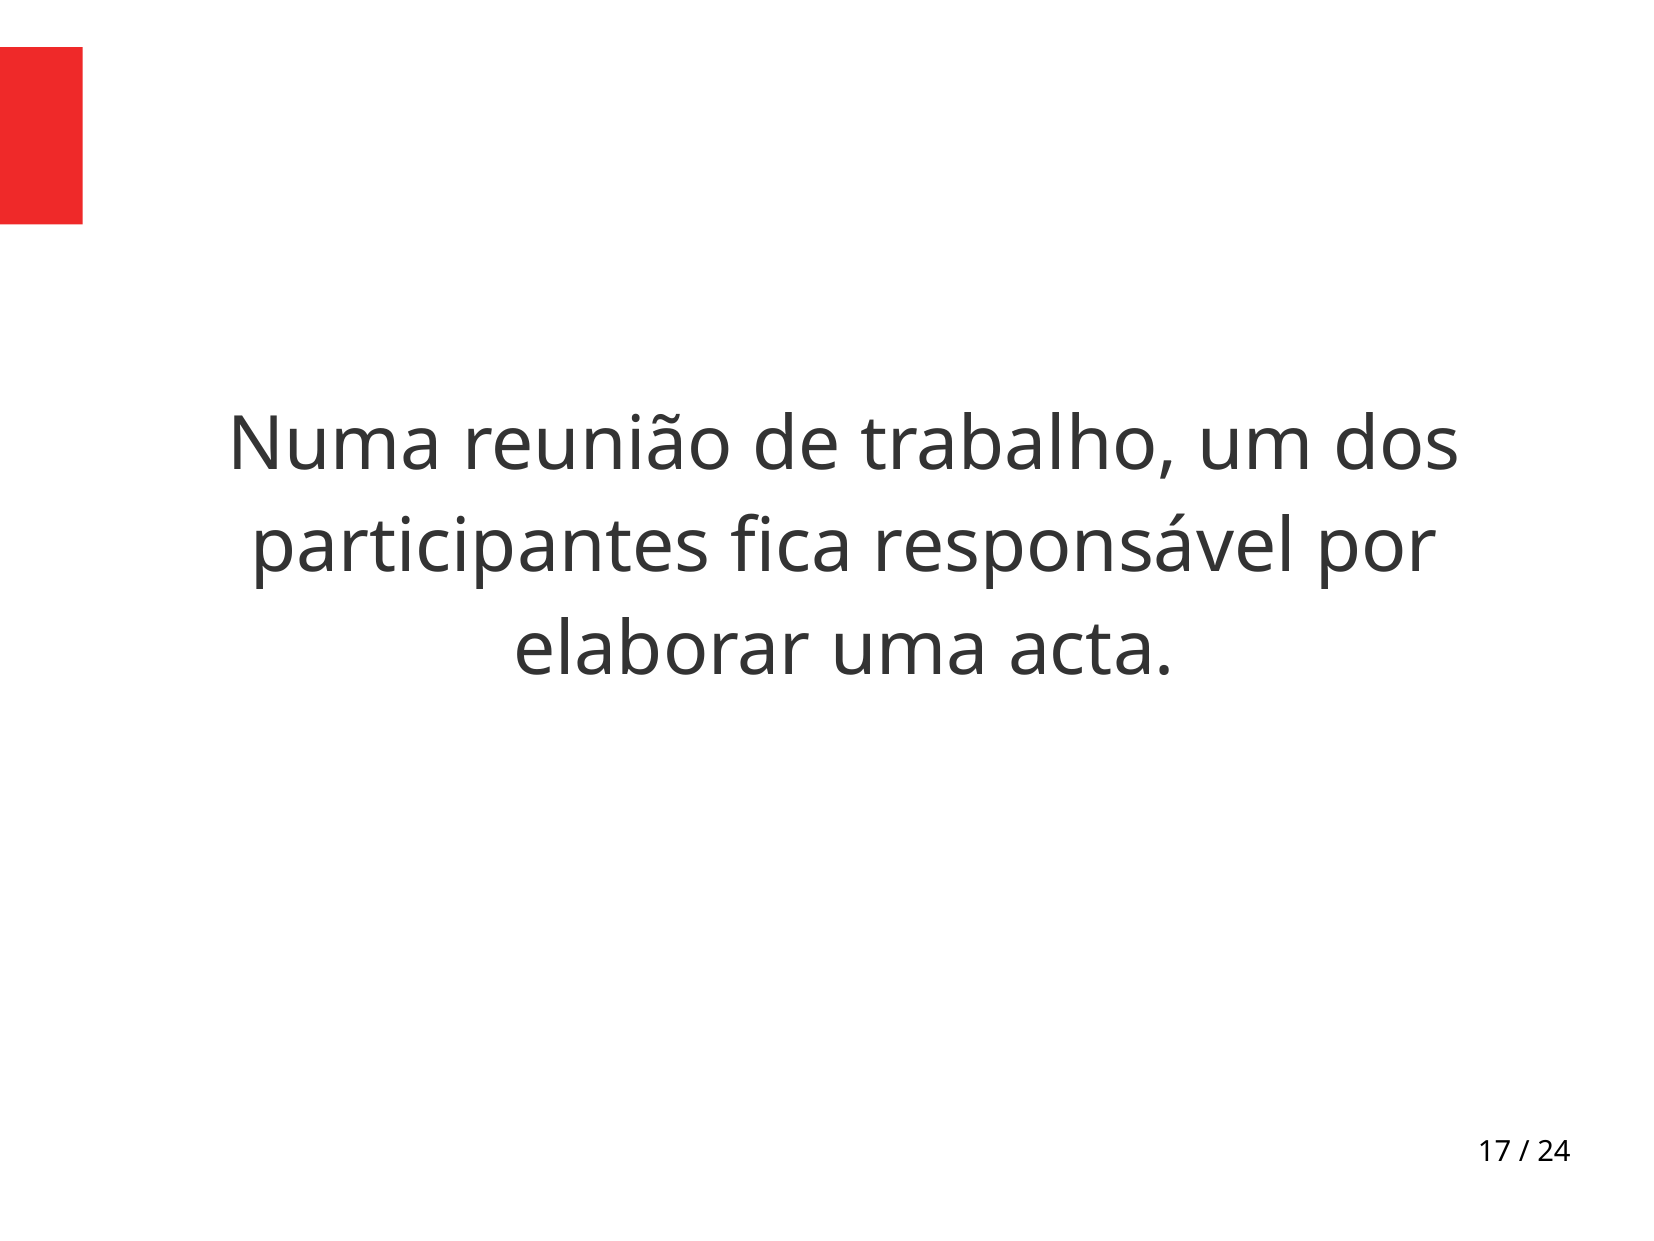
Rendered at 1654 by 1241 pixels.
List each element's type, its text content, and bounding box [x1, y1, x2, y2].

title Numa reunião de trabalho, um dos participantes fica responsável por elaborar uma acta. [118, 411, 1571, 674]
